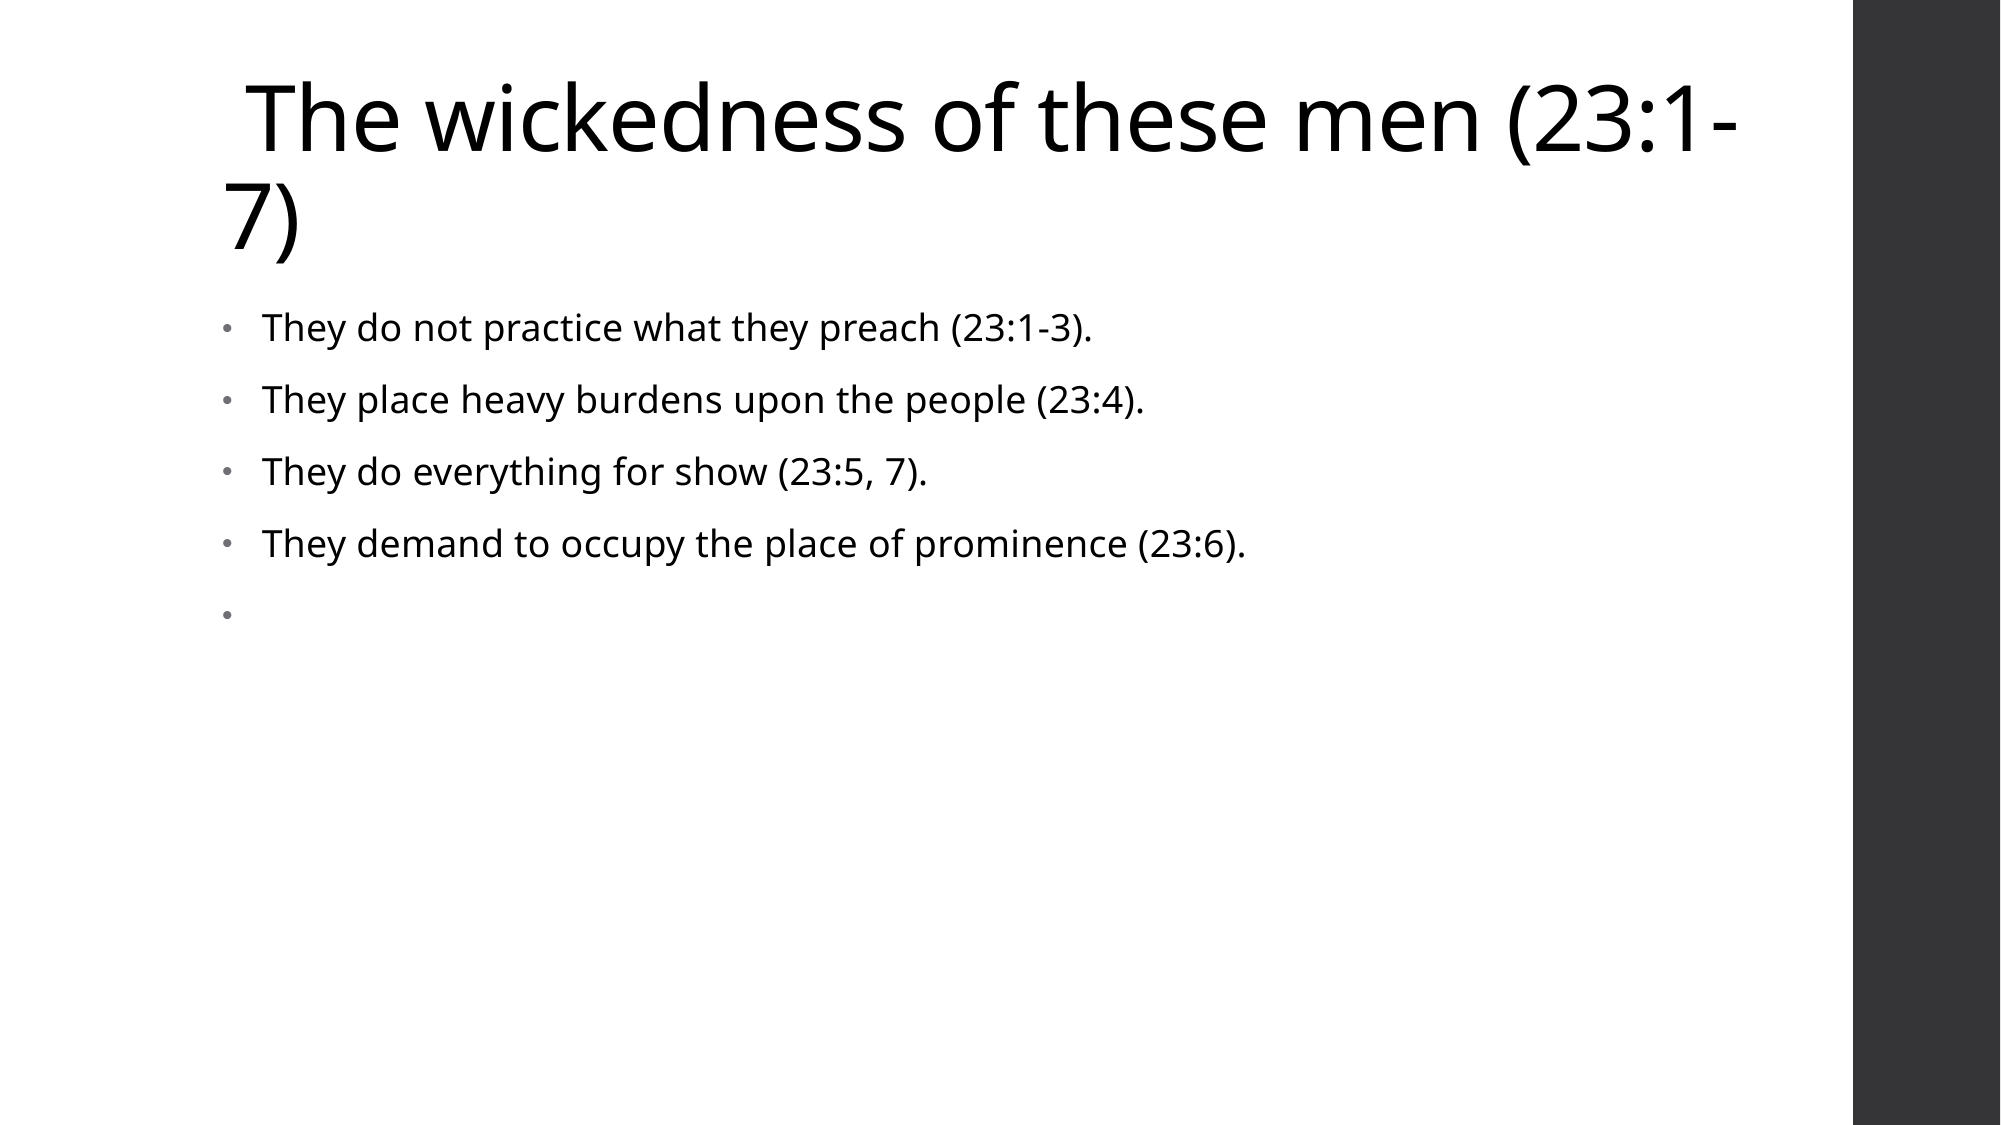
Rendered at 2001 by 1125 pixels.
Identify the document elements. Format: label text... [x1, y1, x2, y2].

title The wickedness of these men (23:1-7) [206, 60, 1797, 278]
list They do not practice what they preach (23:1-3). They place heavy burdens upon the people (23:4). They do everything for show (23:5, 7). They demand to occupy the place of prominence (23:6). [206, 299, 1617, 1014]
